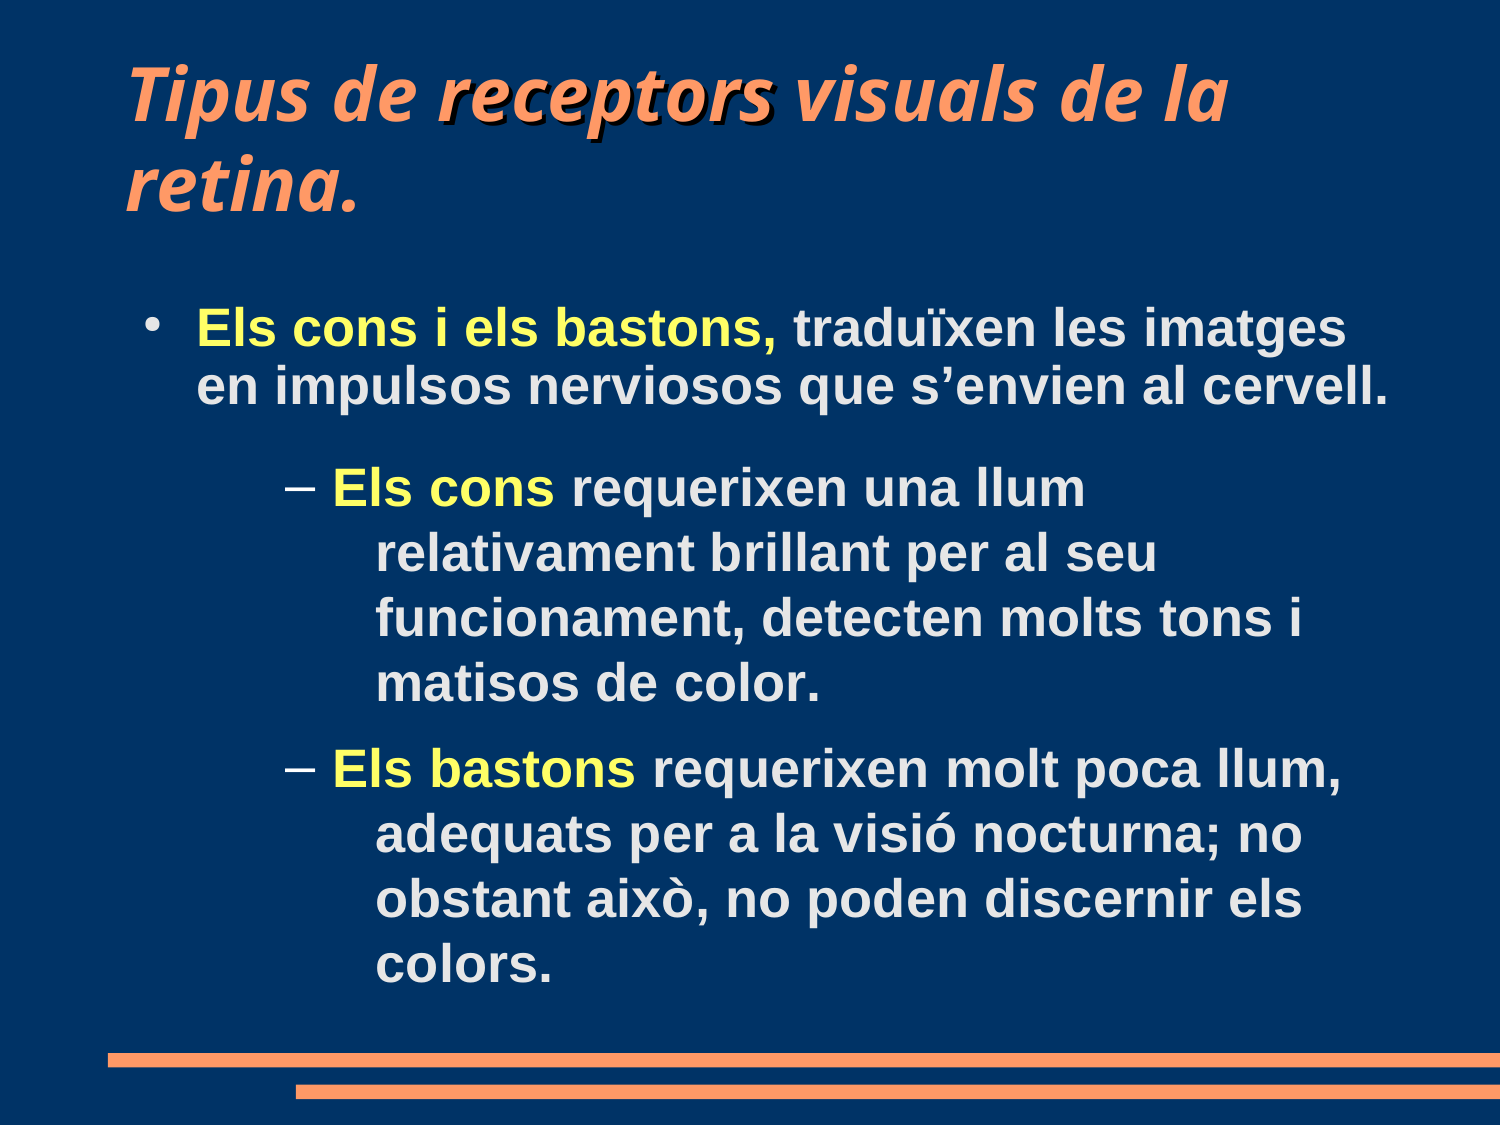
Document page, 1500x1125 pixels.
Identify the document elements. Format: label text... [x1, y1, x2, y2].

title Tipus de receptors visuals de la retina. [110, 38, 1392, 234]
list Els cons i els bastons, traduïxen les imatges en impulsos nerviosos que s’envien al cervell. Els cons requerixen una llum relativament brillant per al seu funcionament, detecten molts tons i matisos de color. Els bastons requerixen molt poca llum, adequats per a la visió nocturna; no obstant això, no poden discernir els colors. [110, 292, 1416, 1119]
